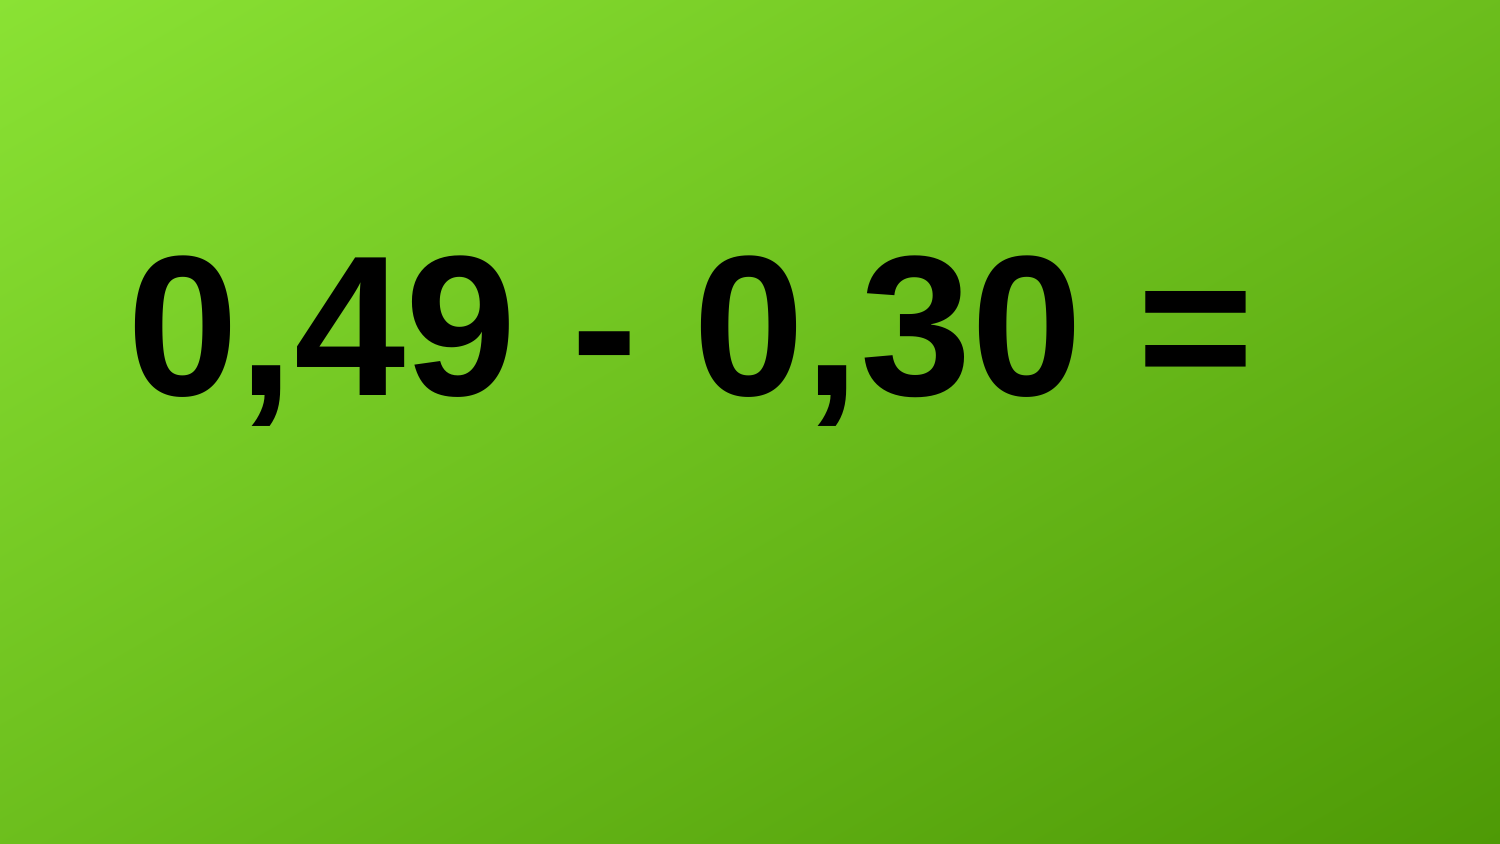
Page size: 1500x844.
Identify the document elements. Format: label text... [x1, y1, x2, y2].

title 0,49 - 0,30 = [112, 259, 1388, 450]
